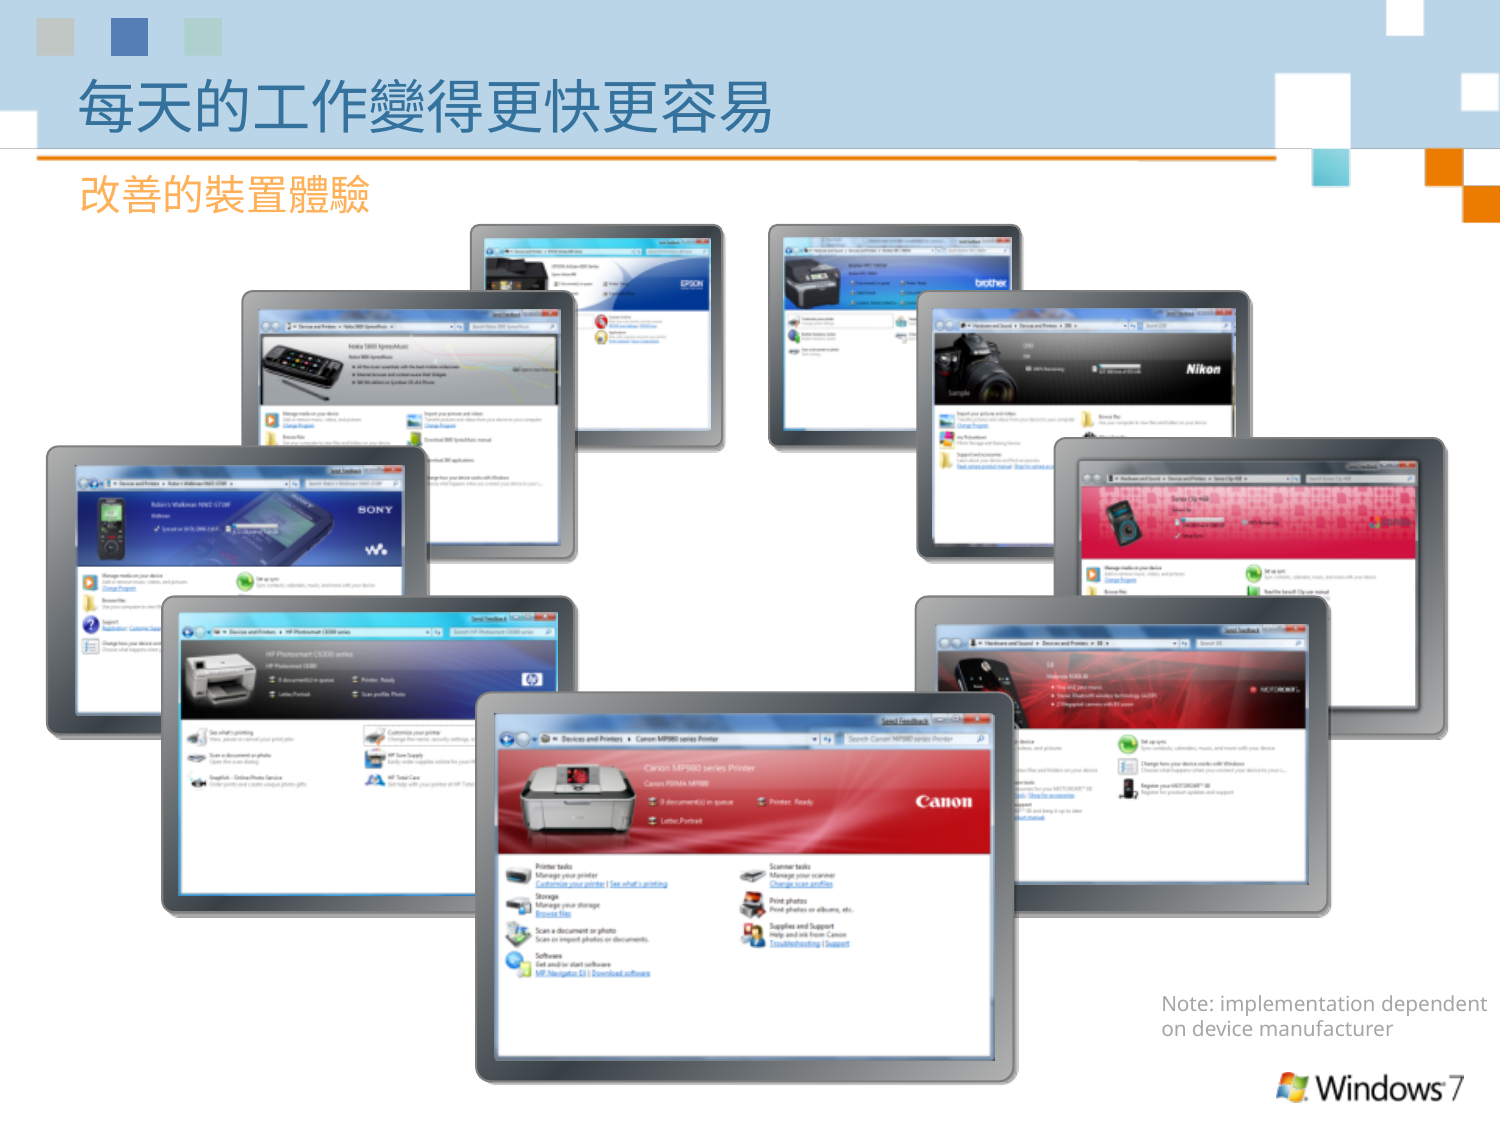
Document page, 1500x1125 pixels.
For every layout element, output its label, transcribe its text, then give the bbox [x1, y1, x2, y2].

picture [932, 308, 1236, 547]
picture [935, 624, 1309, 885]
text_box [47, 227, 1445, 1082]
picture [178, 612, 558, 896]
text_box [37, 18, 74, 56]
picture [1074, 455, 1425, 717]
text_box [111, 18, 148, 56]
picture [258, 309, 561, 546]
picture [783, 237, 1012, 431]
picture [484, 238, 711, 431]
picture [494, 713, 995, 1061]
picture [75, 465, 405, 716]
text_box Note: implementation dependent on device manufacturer [1146, 982, 1479, 1049]
text_box [184, 18, 222, 56]
text_box 改善的裝置體驗 [64, 160, 1479, 227]
title 每天的工作變得更快更容易 [62, 62, 1413, 150]
